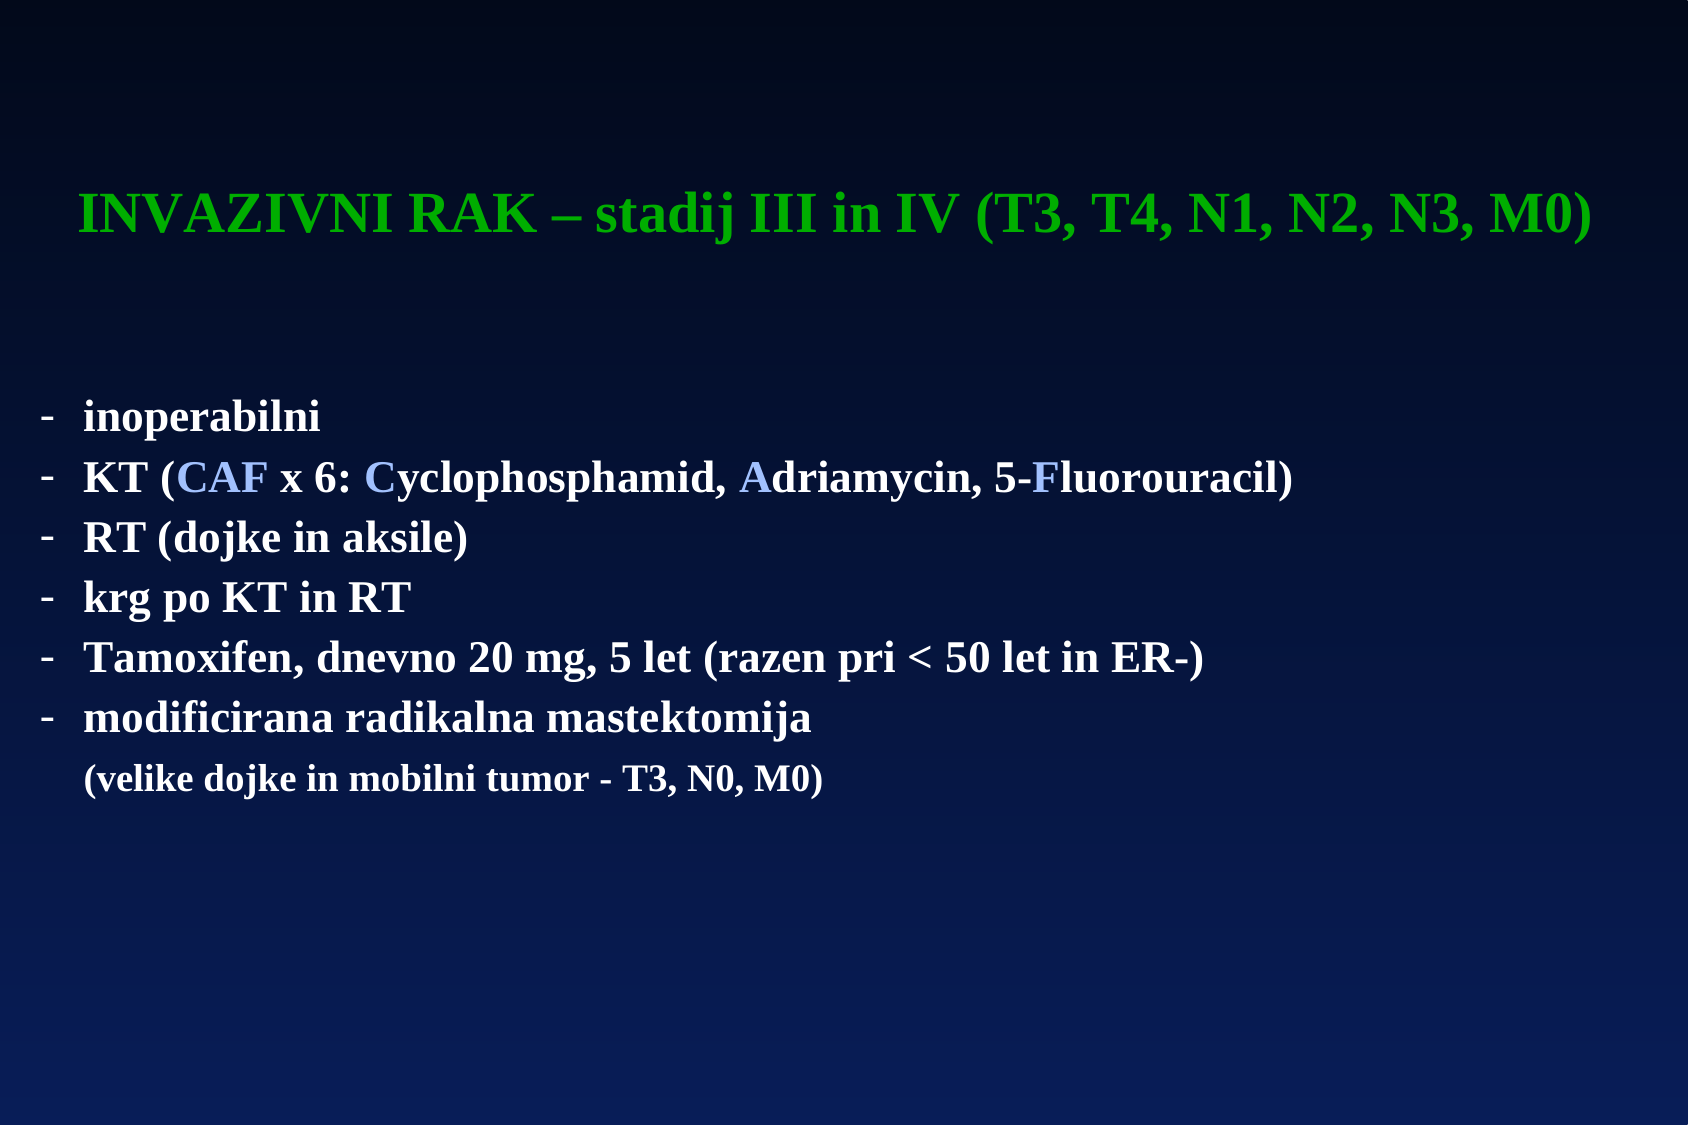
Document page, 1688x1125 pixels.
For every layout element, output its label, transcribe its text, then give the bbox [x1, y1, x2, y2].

list inoperabilni KT (CAF x 6: Cyclophosphamid, Adriamycin, 5-Fluorouracil) RT (dojke in aksile) krg po KT in RT Tamoxifen, dnevno 20 mg, 5 let (razen pri < 50 let in ER-) modificirana radikalna mastektomija (velike dojke in mobilni tumor - T3, N0, M0) [24, 385, 1688, 936]
title INVAZIVNI RAK – stadij III in IV (T3, T4, N1, N2, N3, M0) [0, 49, 1688, 363]
